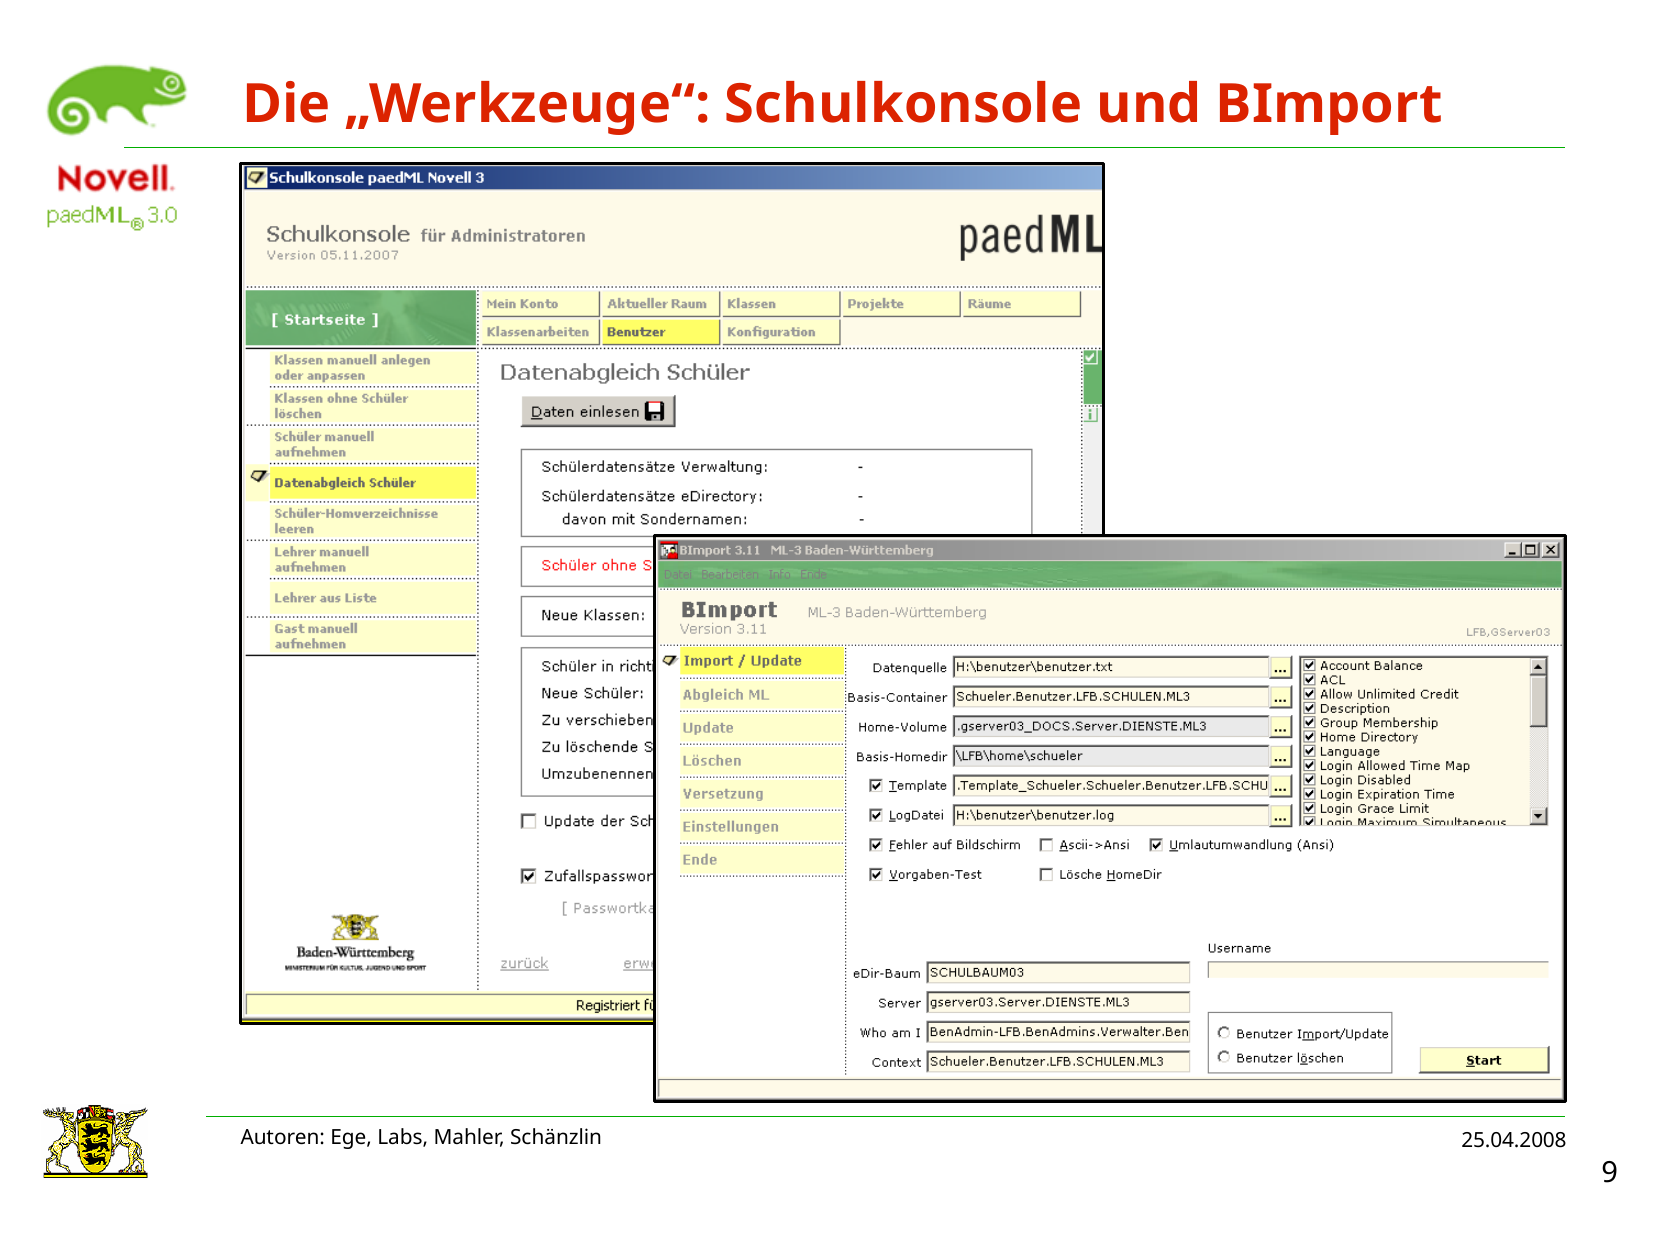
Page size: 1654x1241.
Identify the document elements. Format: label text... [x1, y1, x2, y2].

picture [29, 34, 199, 237]
picture [41, 1104, 148, 1180]
title Die „Werkzeuge“: Schulkonsole und BImport [242, 68, 1577, 135]
picture [655, 537, 1565, 1101]
picture [242, 165, 1103, 1022]
